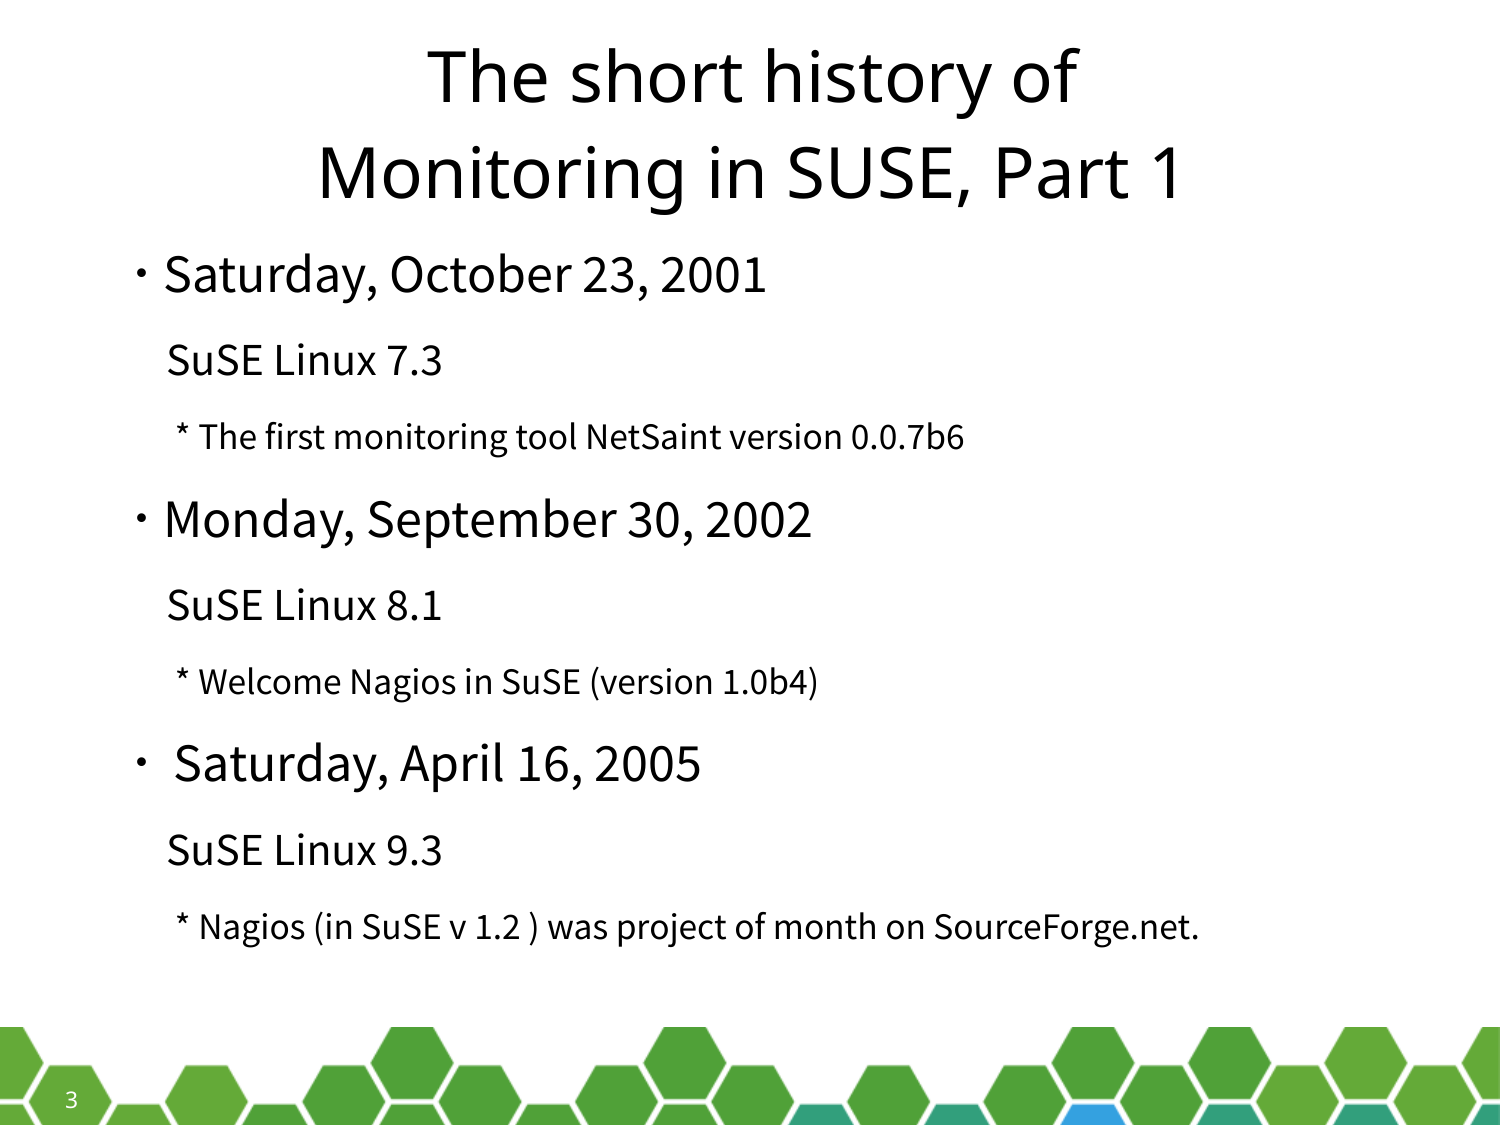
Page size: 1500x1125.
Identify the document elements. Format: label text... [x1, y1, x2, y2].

title The short history of Monitoring in SUSE, Part 1 [135, 34, 1372, 212]
picture [0, 1027, 1500, 1125]
list Saturday, October 23, 2001 SuSE Linux 7.3 * The first monitoring tool NetSaint version 0.0.7b6 Monday, September 30, 2002 SuSE Linux 8.1 * Welcome Nagios in SuSE (version 1.0b4) Saturday, April 16, 2005 SuSE Linux 9.3 * Nagios (in SuSE v 1.2 ) was project of month on SourceForge.net. [135, 238, 1372, 982]
